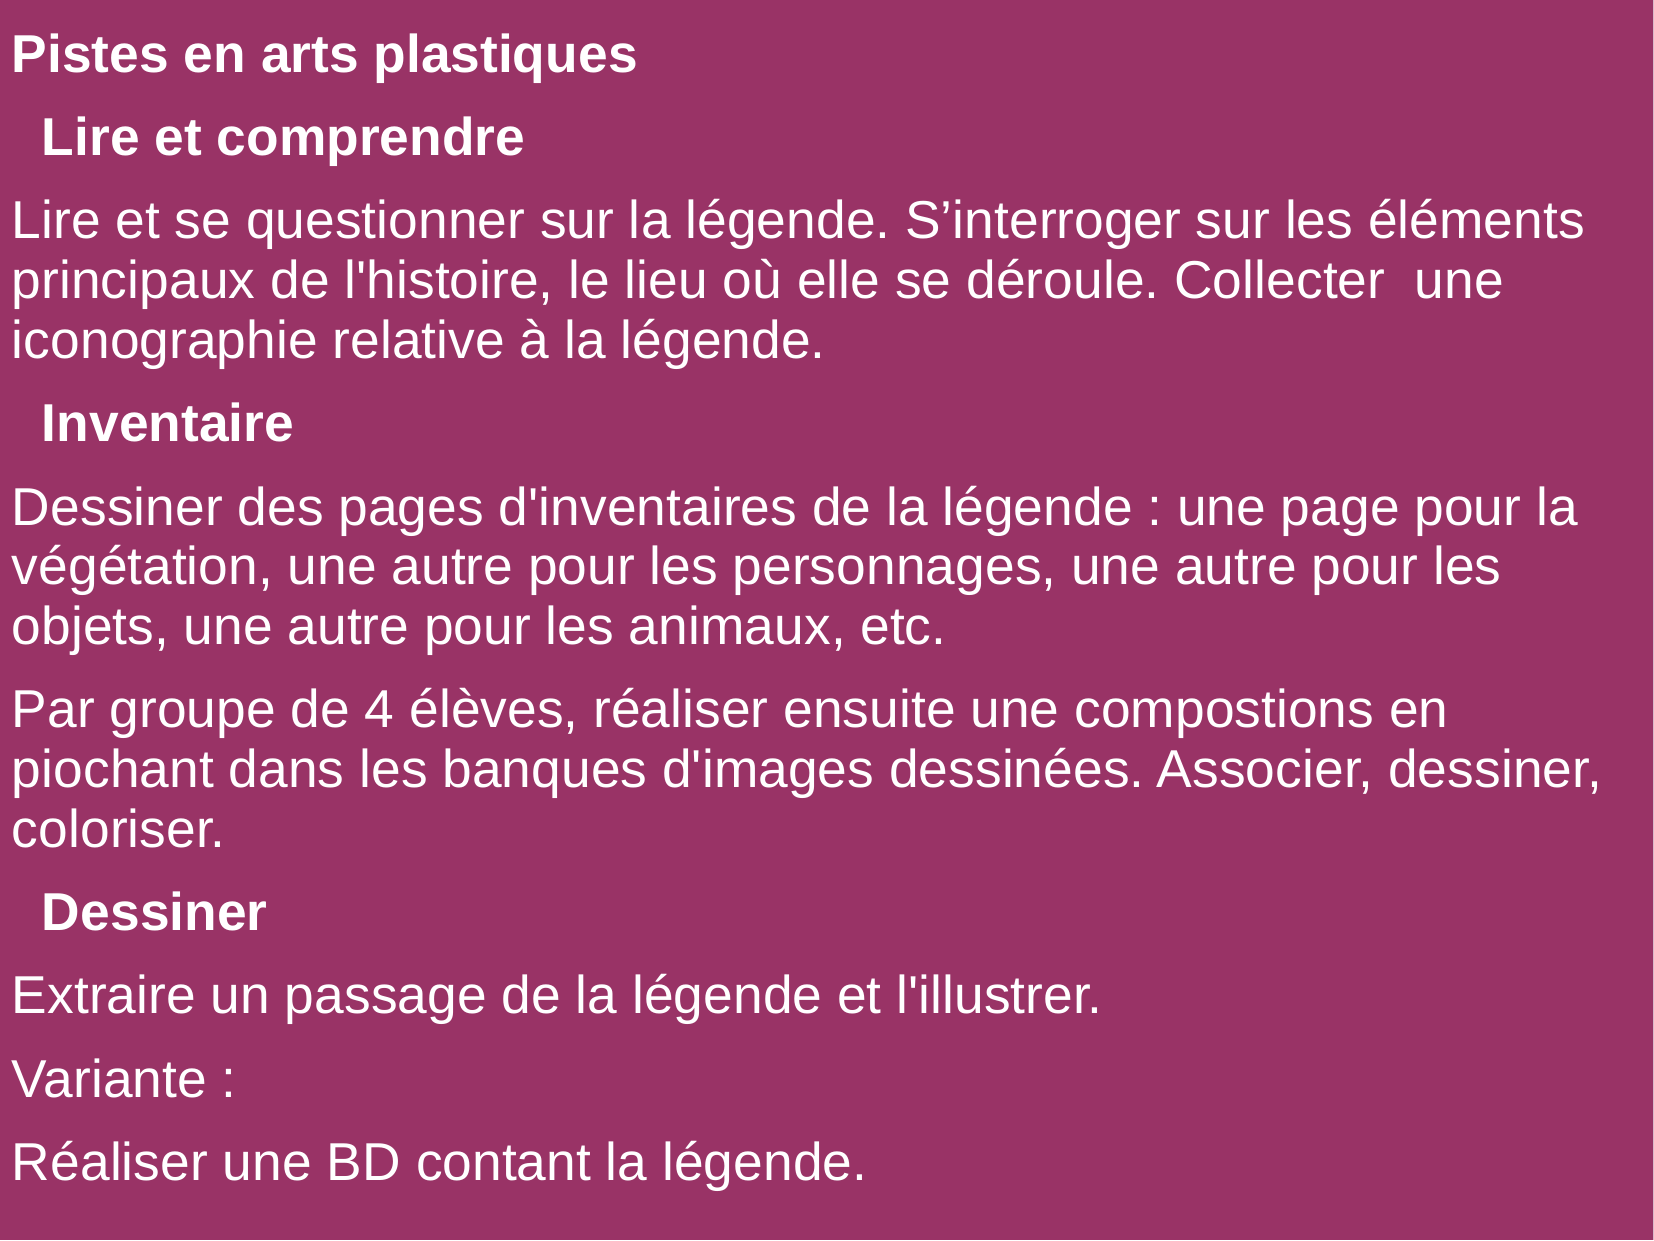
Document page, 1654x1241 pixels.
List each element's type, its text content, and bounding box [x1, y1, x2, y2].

list Pistes en arts plastiques Lire et comprendre Lire et se questionner sur la légende. S’interroger sur les éléments principaux de l'histoire, le lieu où elle se déroule. Collecter une iconographie relative à la légende. Inventaire Dessiner des pages d'inventaires de la légende : une page pour la végétation, une autre pour les personnages, une autre pour les objets, une autre pour les animaux, etc. Par groupe de 4 élèves, réaliser ensuite une compostions en piochant dans les banques d'images dessinées. Associer, dessiner, coloriser. Dessiner Extraire un passage de la légende et l'illustrer. Variante : Réaliser une BD contant la légende. [11, 23, 1654, 1205]
